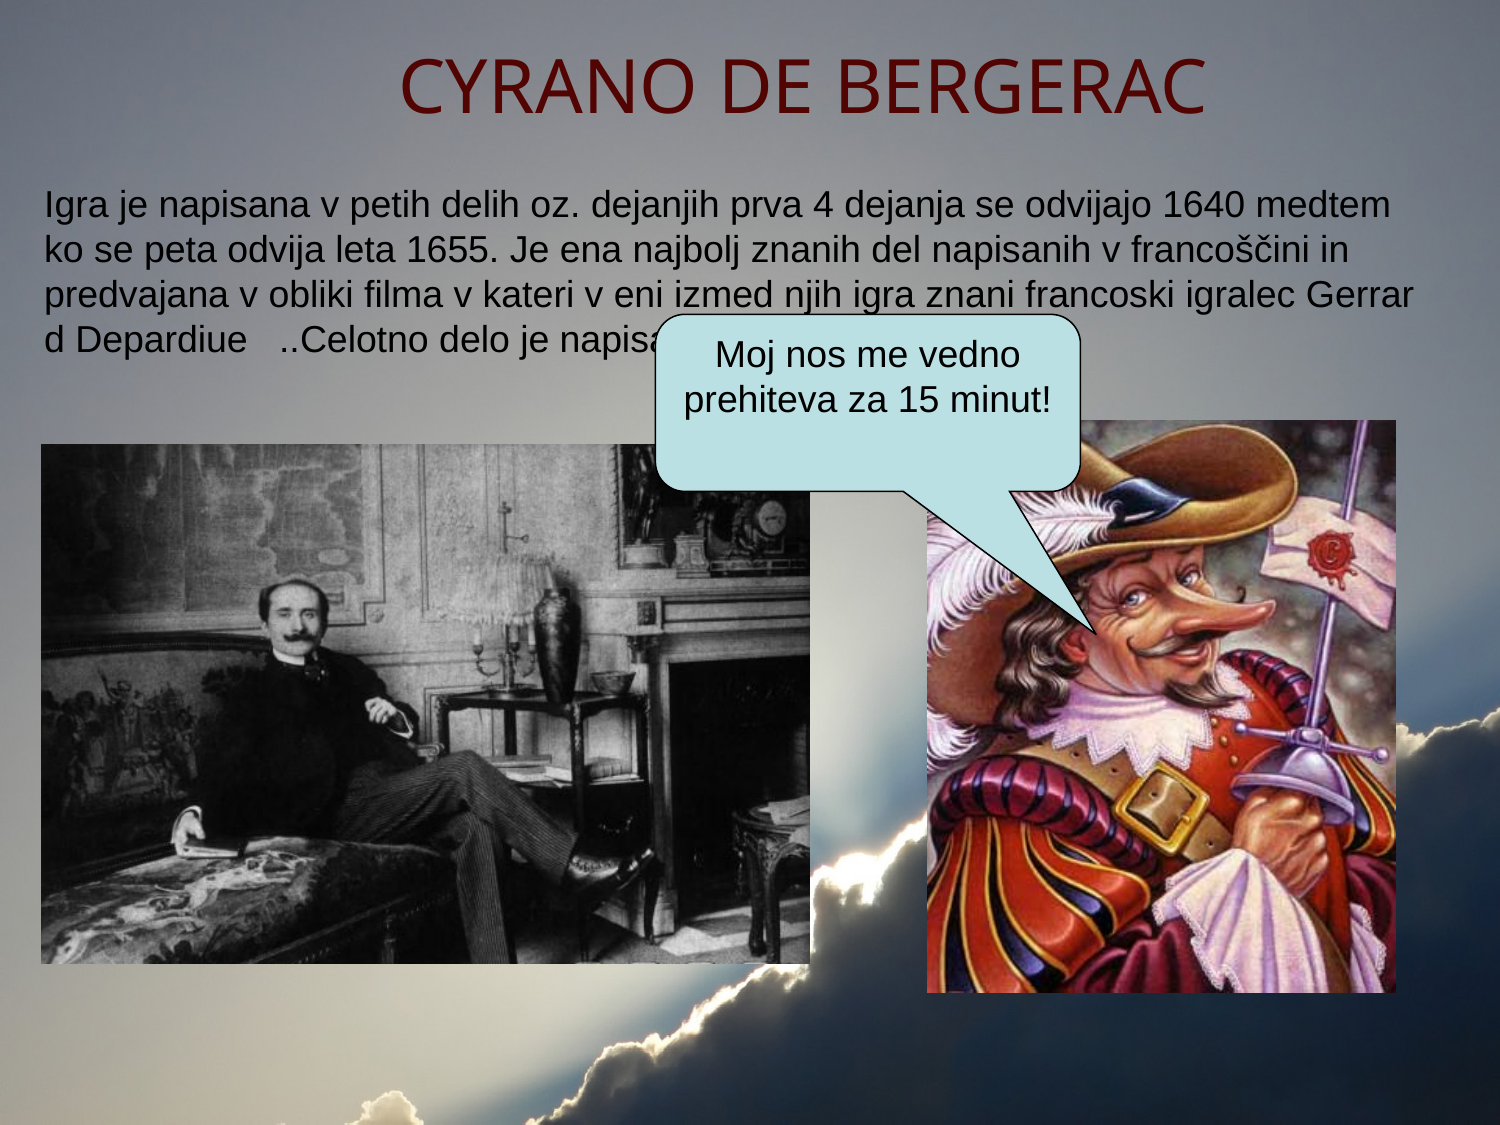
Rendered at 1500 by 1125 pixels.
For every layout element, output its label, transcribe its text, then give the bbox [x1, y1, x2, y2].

picture [0, 0, 1500, 1125]
text_box Moj nos me vedno prehiteva za 15 minut! [655, 314, 1097, 635]
text_box Igra je napisana v petih delih oz. dejanjih prva 4 dejanja se odvijajo 1640 medtem ko se peta odvija leta 1655. Je ena najbolj znanih del napisanih v francoščini in predvajana v obliki filma v kateri v eni izmed njih igra znani francoski igralec Gerrar d Depardiue ..Celotno delo je napisano v verzu. [29, 172, 1436, 368]
text_box CYRANO DE BERGERAC [383, 31, 1119, 138]
